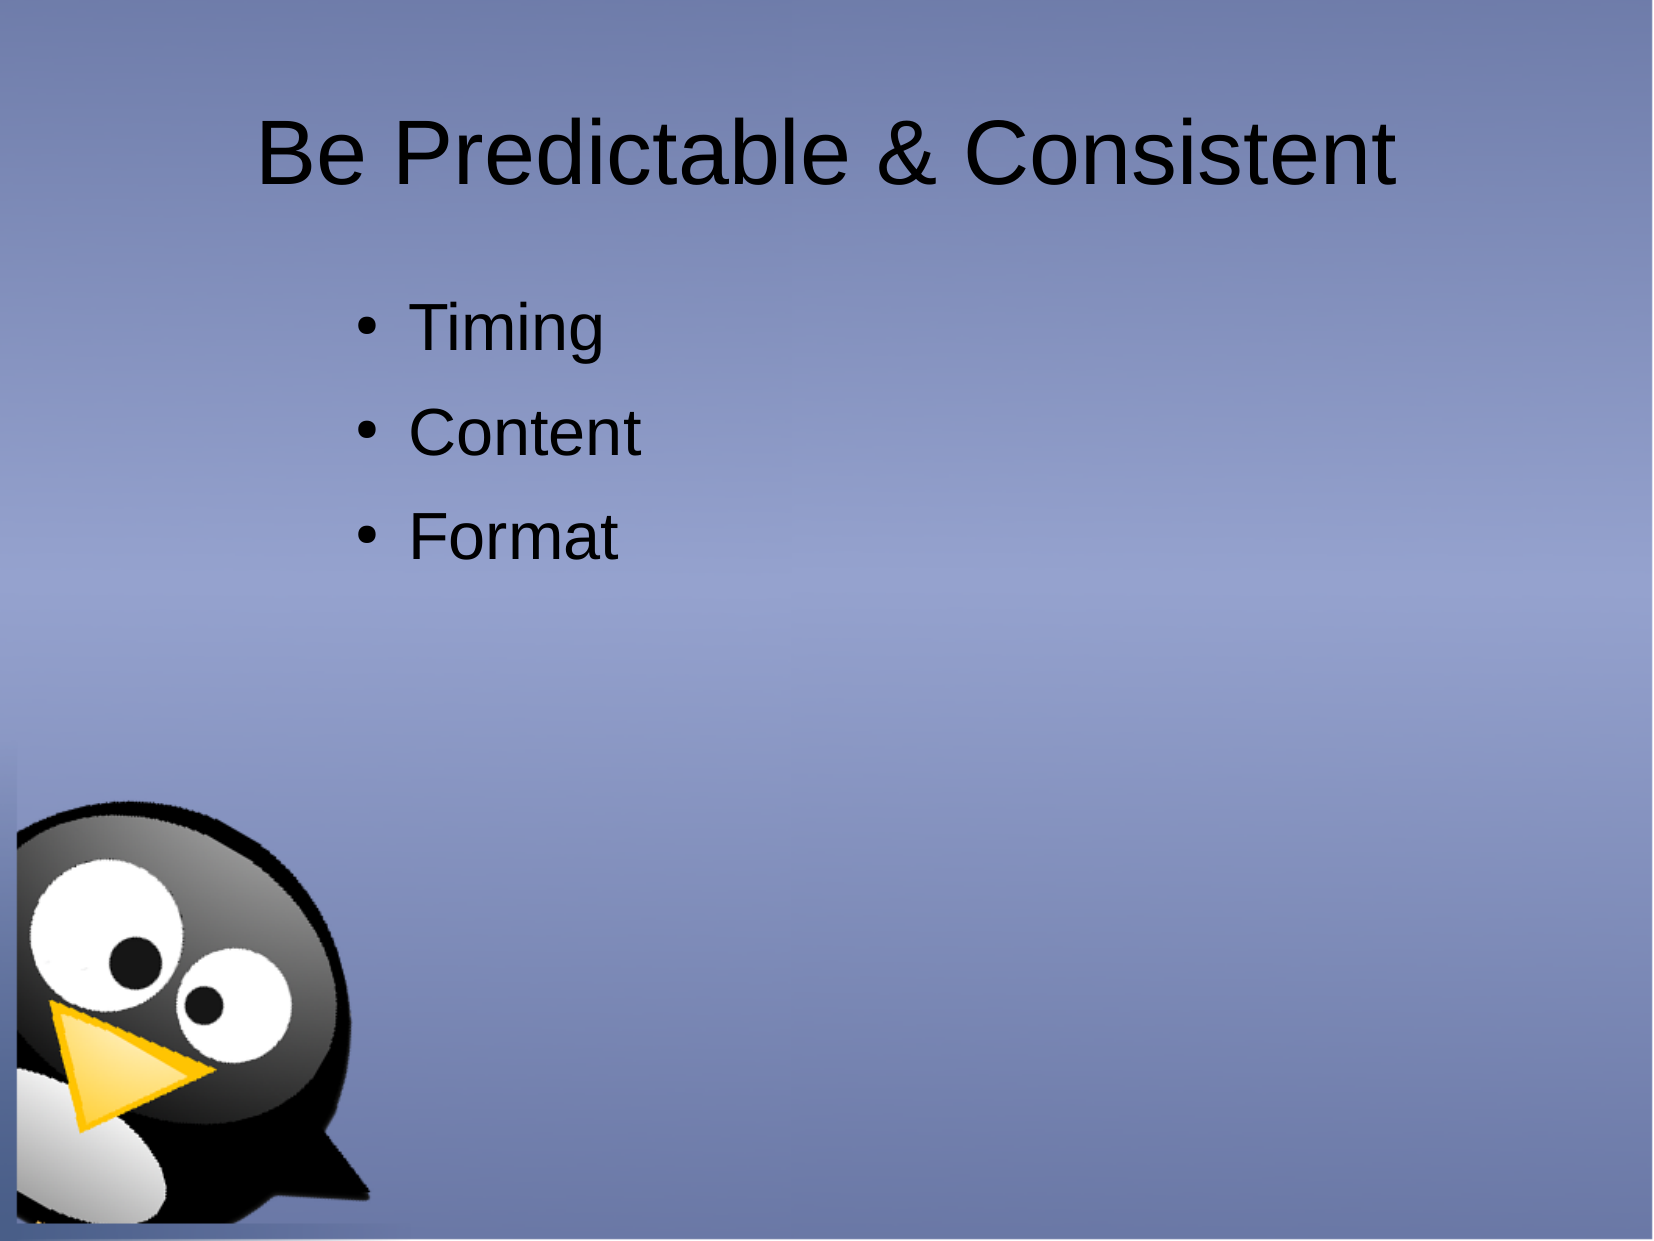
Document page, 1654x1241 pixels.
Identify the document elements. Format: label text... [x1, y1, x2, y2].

picture [0, 0, 1654, 1241]
list Timing Content Format [337, 290, 1571, 1109]
title Be Predictable & Consistent [82, 49, 1571, 257]
